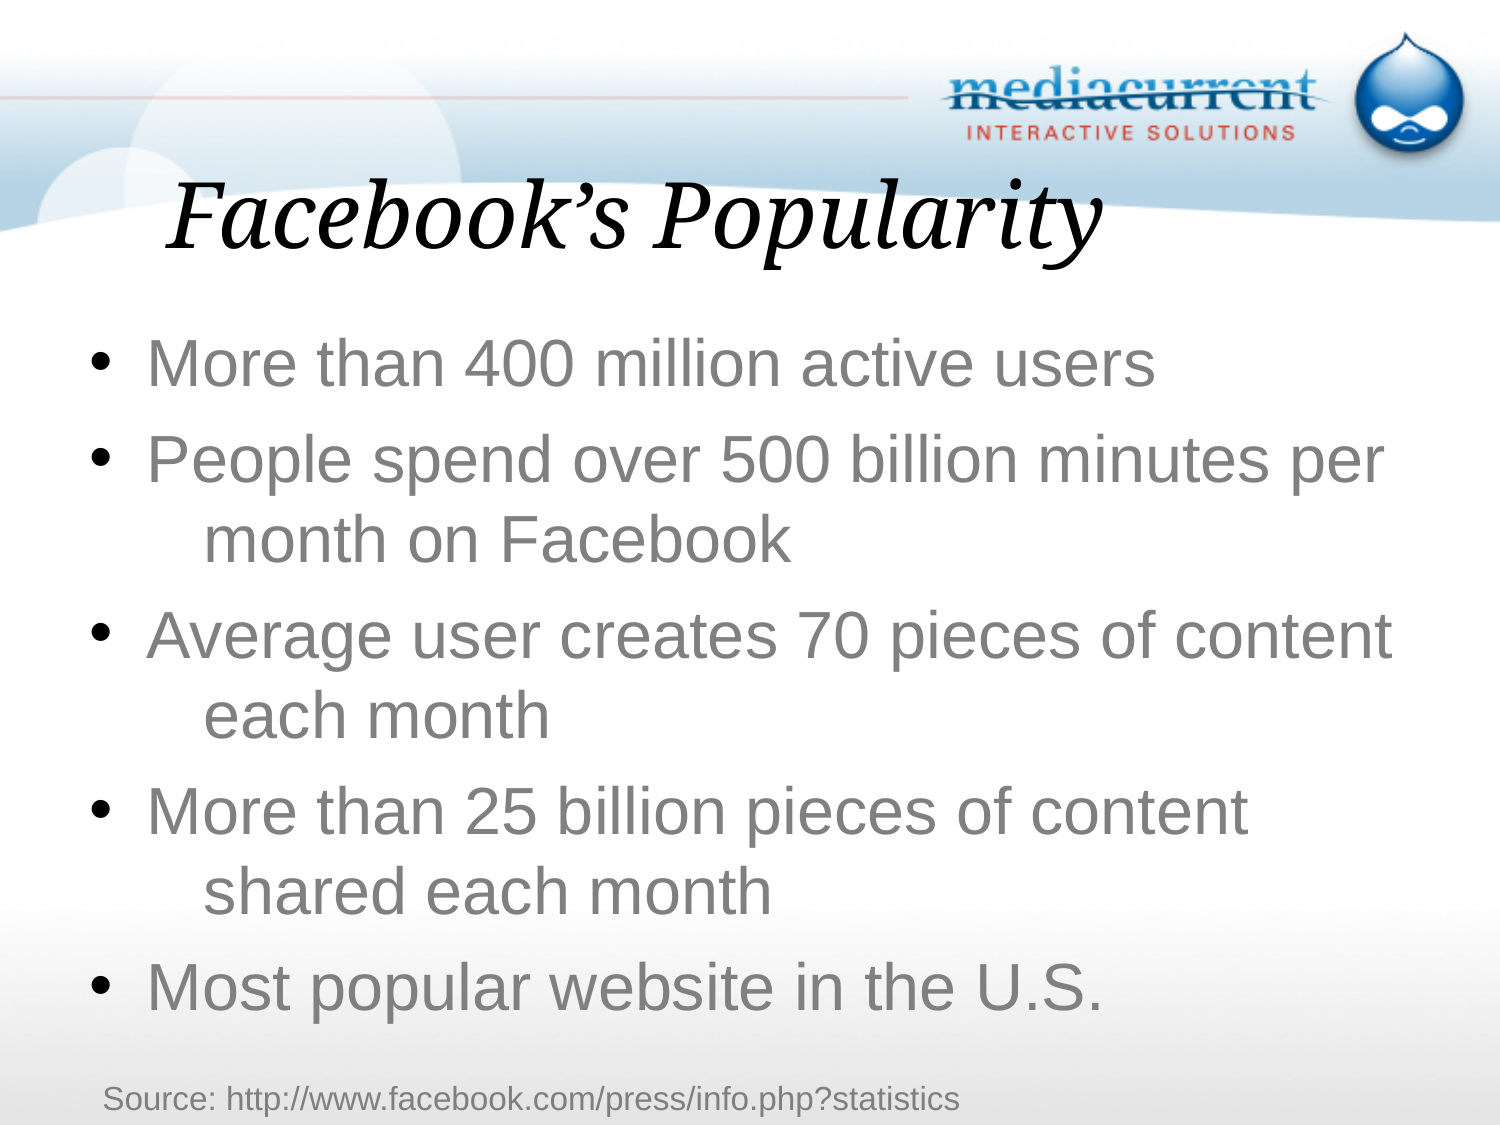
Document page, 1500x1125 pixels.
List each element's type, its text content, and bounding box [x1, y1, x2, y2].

text_box Source: http://www.facebook.com/press/info.php?statistics [88, 1069, 1163, 1124]
text_box Facebook’s Popularity [75, 149, 1200, 312]
text_box More than 400 million active users People spend over 500 billion minutes per month on Facebook Average user creates 70 pieces of content each month More than 25 billion pieces of content shared each month Most popular website in the U.S. [75, 312, 1425, 1055]
